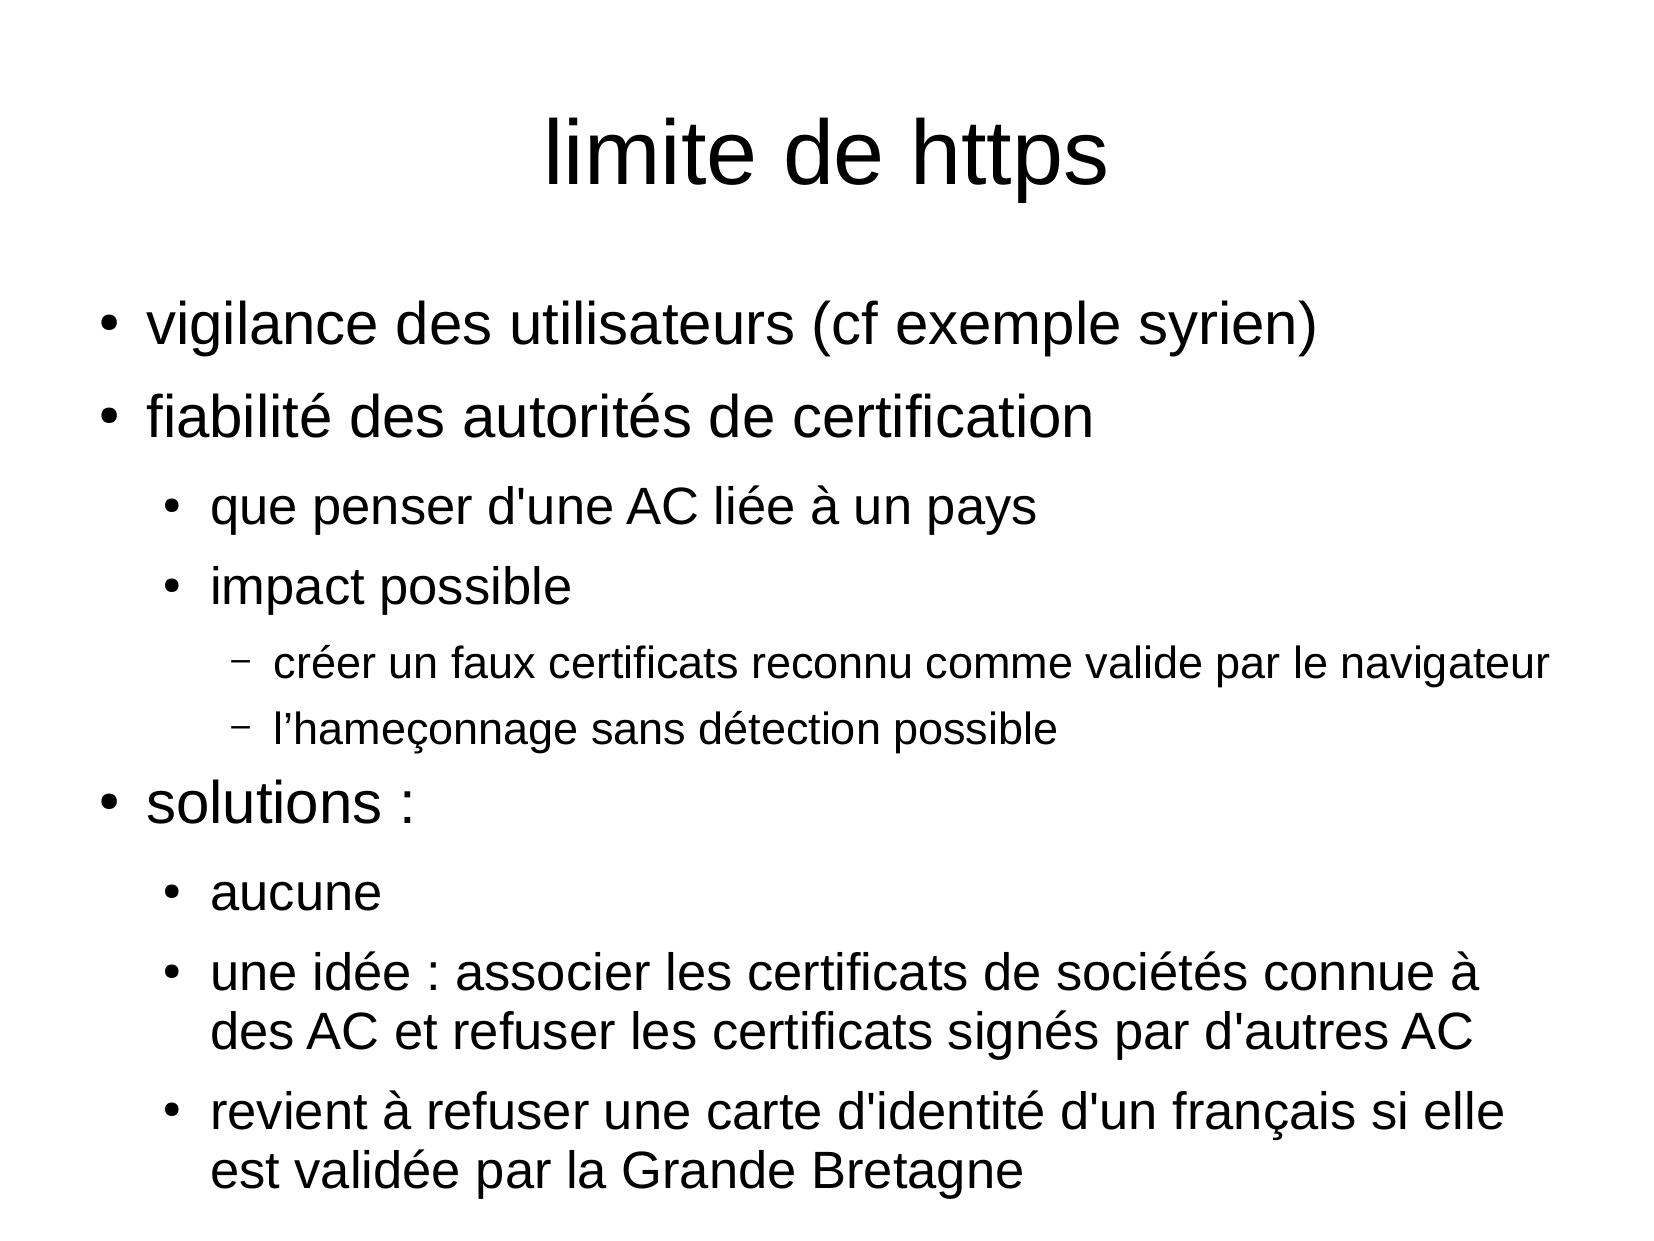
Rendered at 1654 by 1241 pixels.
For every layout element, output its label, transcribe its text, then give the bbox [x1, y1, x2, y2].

list vigilance des utilisateurs (cf exemple syrien) fiabilité des autorités de certification que penser d'une AC liée à un pays impact possible créer un faux certificats reconnu comme valide par le navigateur l’hameçonnage sans détection possible solutions : aucune une idée : associer les certificats de sociétés connue à des AC et refuser les certificats signés par d'autres AC revient à refuser une carte d'identité d'un français si elle est validée par la Grande Bretagne [82, 290, 1571, 1211]
title limite de https [82, 49, 1571, 257]
